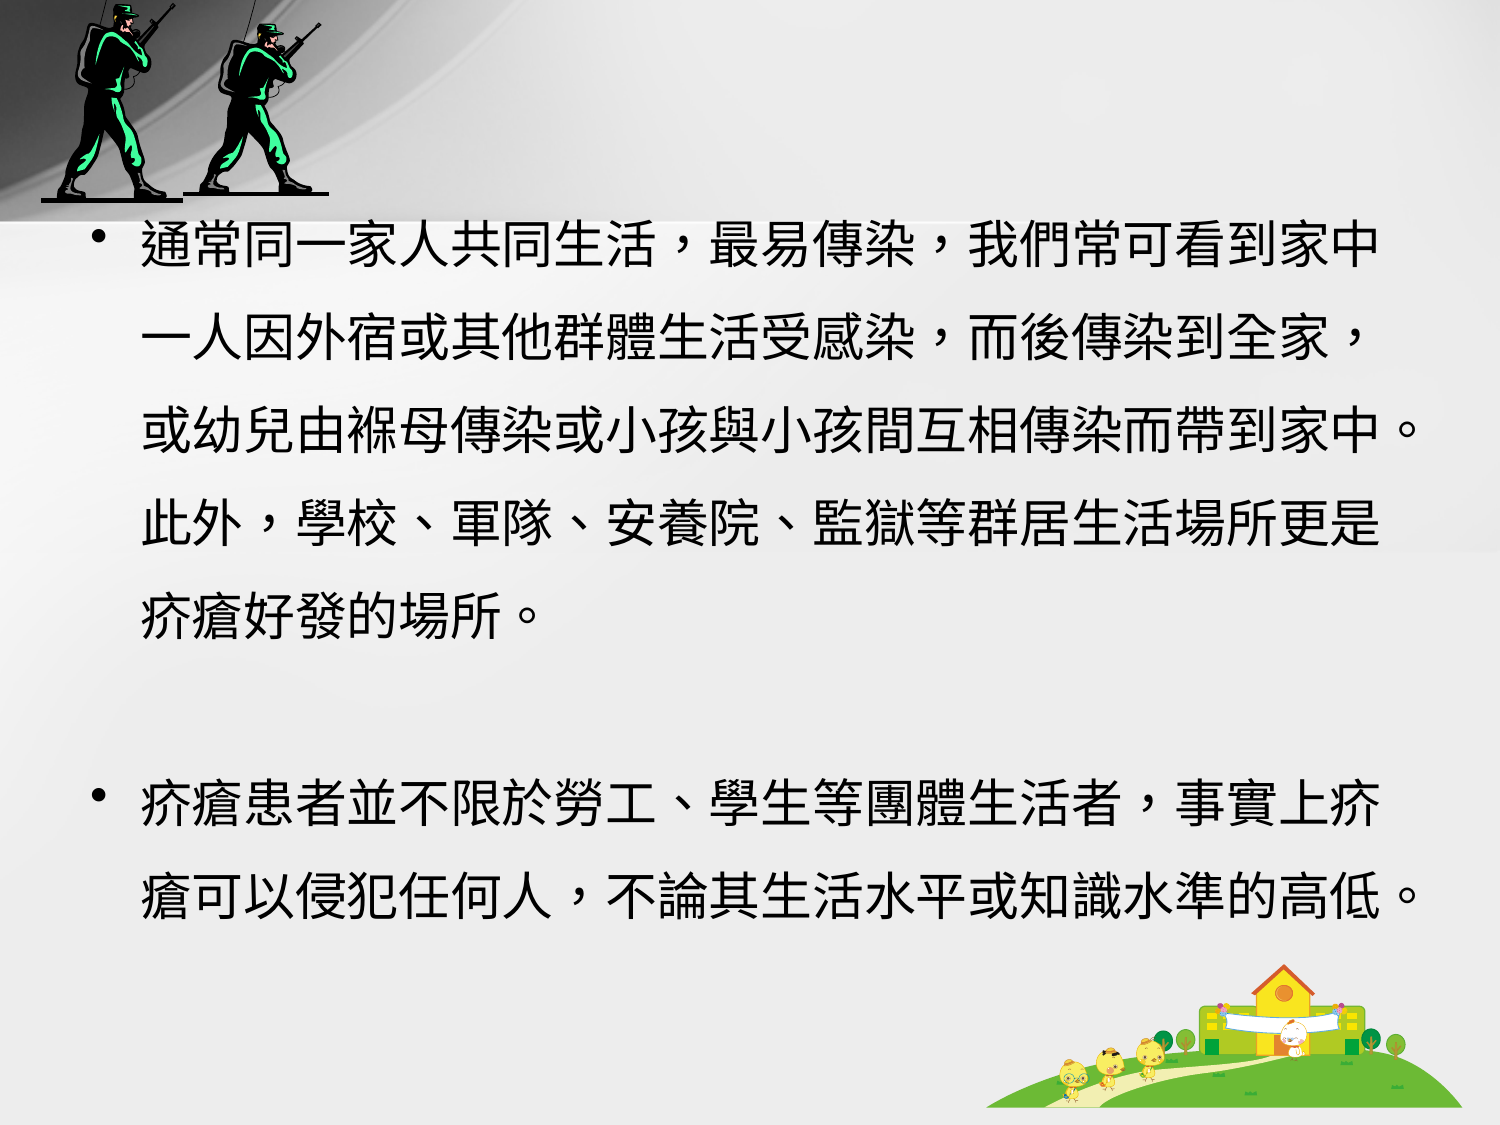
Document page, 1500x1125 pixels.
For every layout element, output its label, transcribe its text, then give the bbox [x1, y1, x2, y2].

picture [0, 0, 1500, 1125]
list 通常同一家人共同生活，最易傳染，我們常可看到家中一人因外宿或其他群體生活受感染，而後傳染到全家，或幼兒由褓母傳染或小孩與小孩間互相傳染而帶到家中。此外，學校、軍隊、安養院、監獄等群居生活場所更是疥瘡好發的場所。 疥瘡患者並不限於勞工、學生等團體生活者，事實上疥瘡可以侵犯任何人，不論其生活水平或知識水準的高低。 [75, 172, 1425, 1024]
